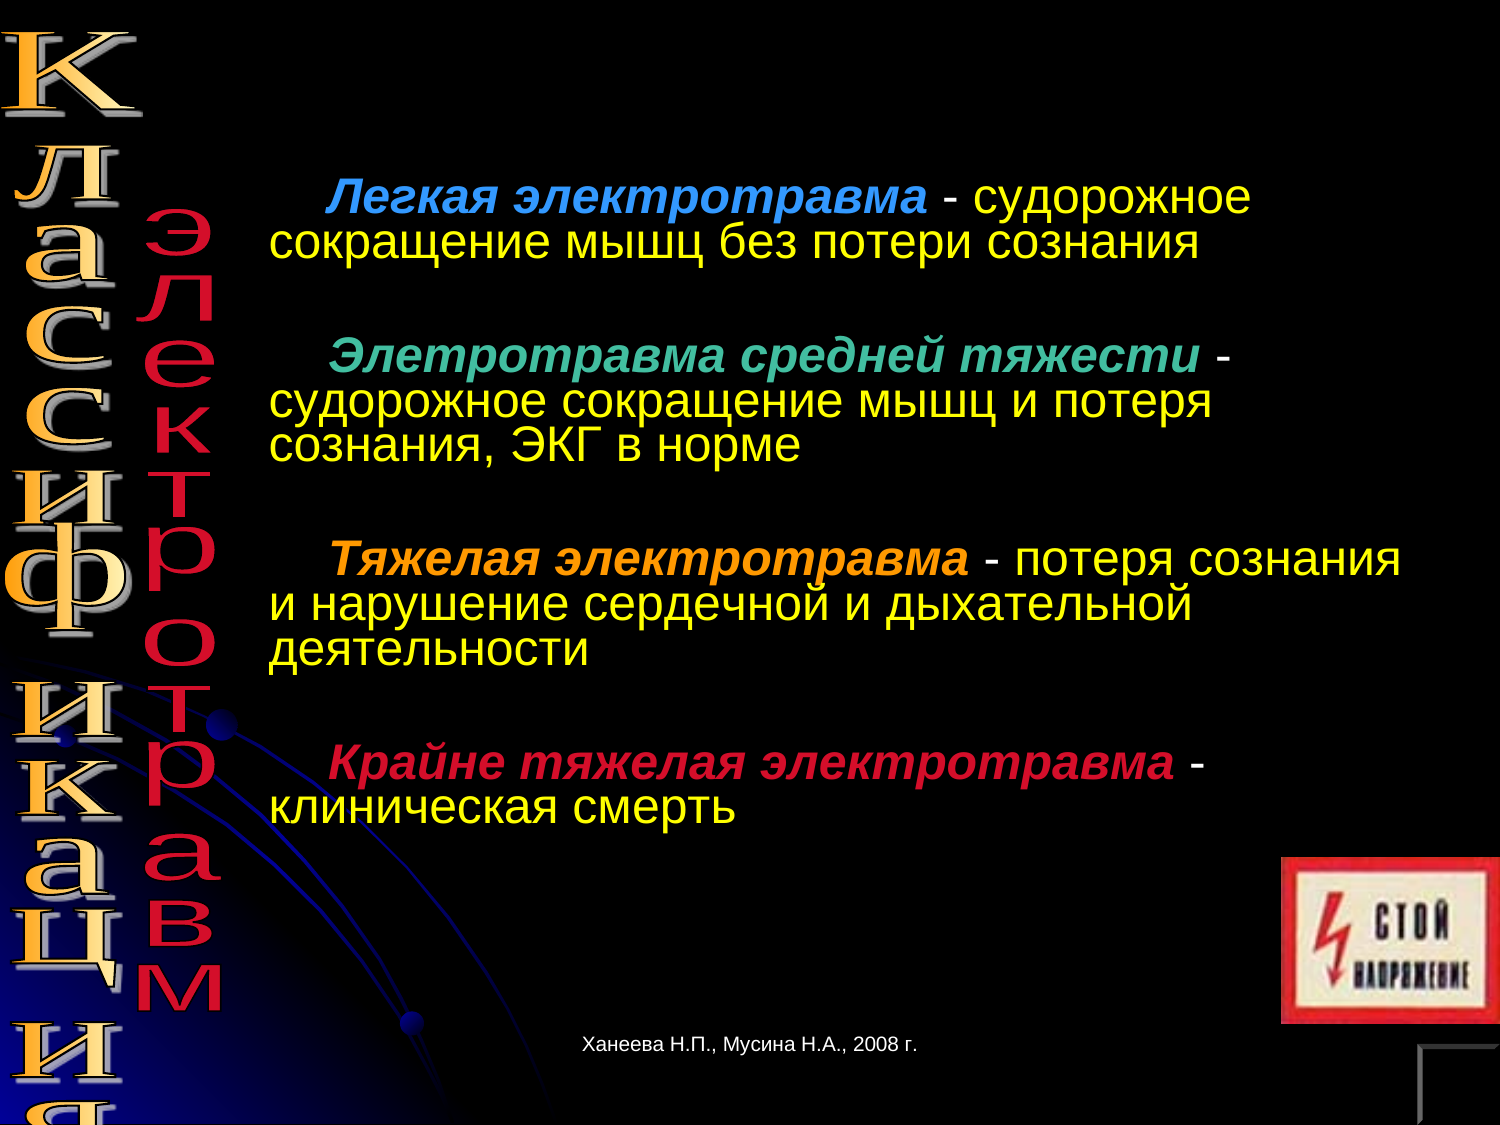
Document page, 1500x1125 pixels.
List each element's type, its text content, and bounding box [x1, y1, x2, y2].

text_box [1419, 1044, 1500, 1125]
text_box Классификация [25, 386, 105, 445]
text_box электротравм [137, 964, 221, 1012]
text_box электротравм [135, 274, 213, 323]
text_box Классификация [24, 223, 109, 282]
text_box Классификация [13, 144, 112, 201]
text_box Классификация [3, 469, 126, 631]
text_box электротравм [149, 899, 213, 947]
picture [1281, 857, 1500, 1024]
text_box электротравм [144, 832, 222, 882]
text_box электротравм [144, 618, 216, 667]
text_box электротравм [146, 471, 211, 518]
text_box электротравм [147, 526, 216, 592]
text_box Классификация [25, 305, 105, 363]
text_box электротравм [144, 208, 212, 257]
list Легкая электротравма - судорожное сокращение мышц без потери сознания Элетротравма средней тяжести - судорожное сокращение мышц и потеря сознания, ЭКГ в норме Тяжелая электротравма - потеря сознания и нарушение сердечной и дыхательной деятельности Крайне тяжелая электротравма - клиническая смерть [253, 113, 1447, 965]
text_box Классификация [10, 1022, 116, 1078]
text_box электротравм [146, 685, 211, 733]
text_box Классификация [25, 1101, 109, 1125]
text_box Классификация [10, 908, 116, 987]
text_box электротравм [156, 406, 214, 454]
text_box Классификация [24, 837, 109, 895]
text_box Классификация [16, 759, 116, 815]
text_box электротравм [144, 339, 215, 389]
text_box Классификация [10, 680, 116, 736]
text_box Классификация [0, 31, 136, 110]
text_box электротравм [147, 740, 216, 807]
